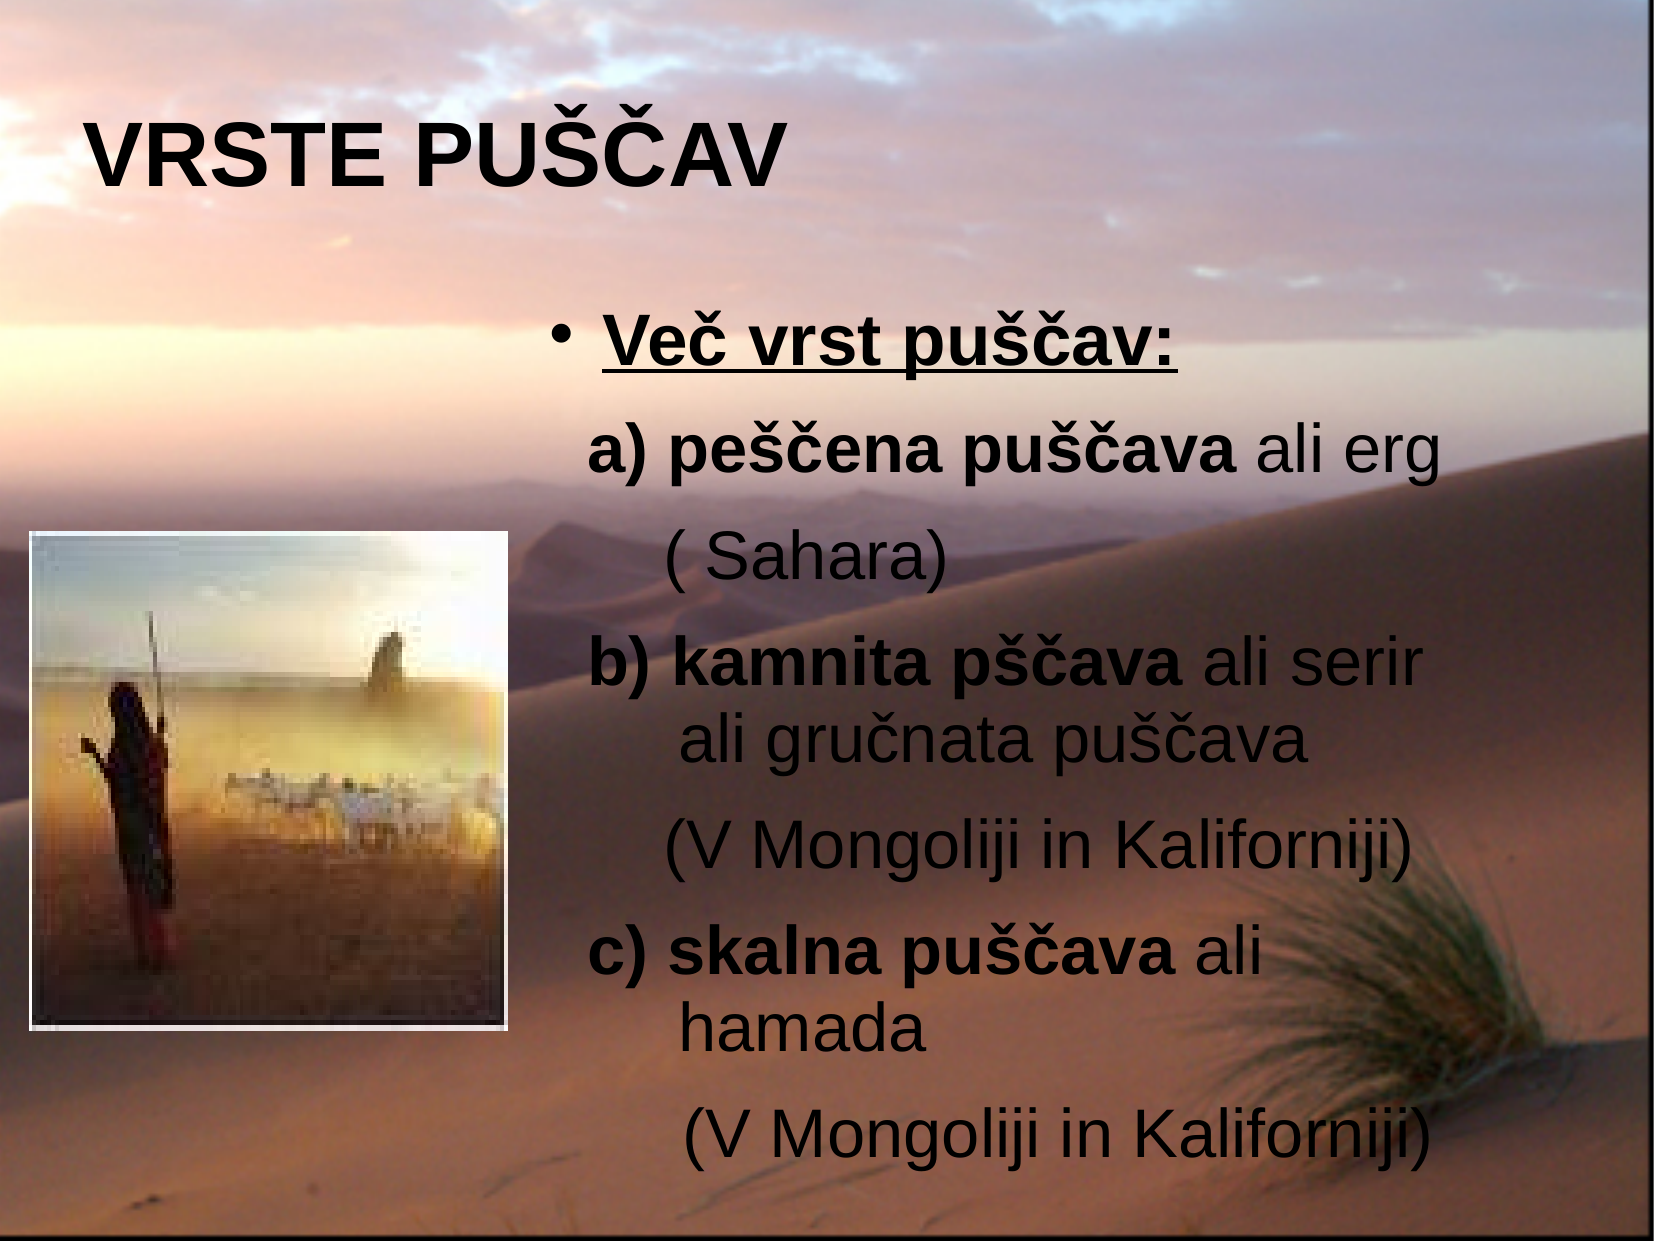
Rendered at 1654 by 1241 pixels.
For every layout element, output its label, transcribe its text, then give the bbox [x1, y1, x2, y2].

list Več vrst puščav: a) peščena puščava ali erg ( Sahara) b) kamnita pščava ali serir ali gručnata puščava (V Mongoliji in Kaliforniji) c) skalna puščava ali hamada (V Mongoliji in Kaliforniji) [531, 295, 1542, 1169]
title VRSTE PUŠČAV [82, 49, 1571, 257]
picture [0, 0, 1654, 1241]
